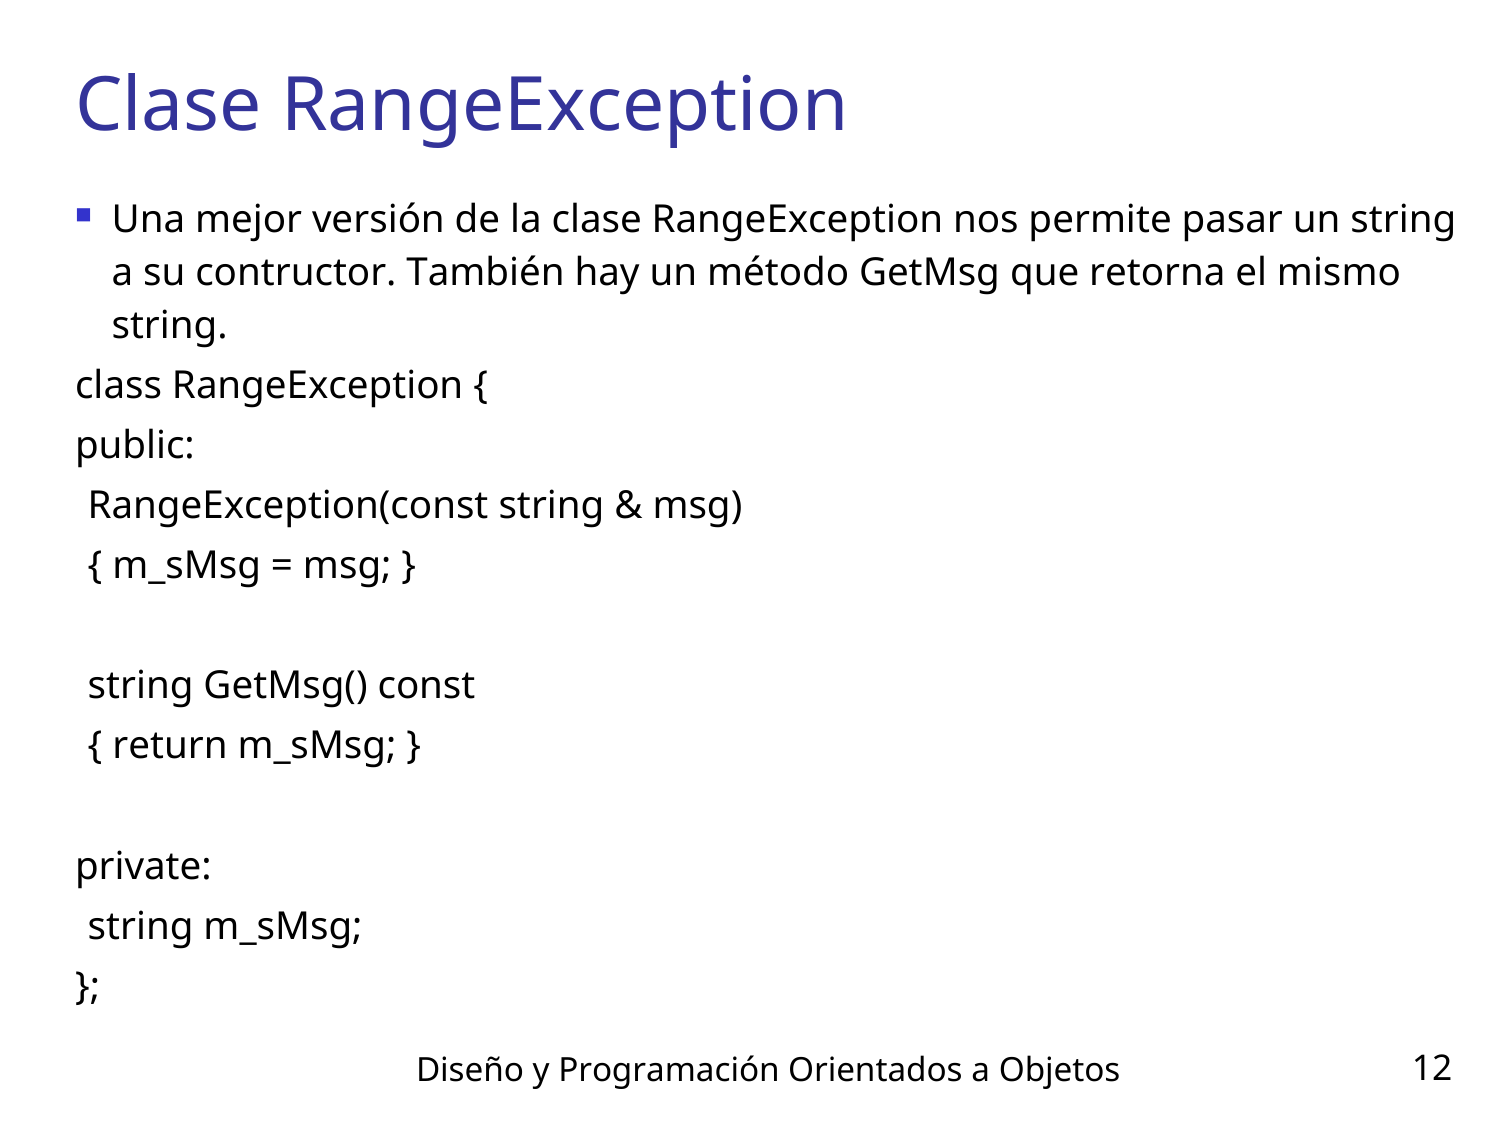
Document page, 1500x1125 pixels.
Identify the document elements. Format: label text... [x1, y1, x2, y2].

title Clase RangeException [75, 19, 1466, 183]
list Una mejor versión de la clase RangeException nos permite pasar un string a su contructor. También hay un método GetMsg que retorna el mismo string. class RangeException { public: RangeException(const string & msg)‏ { m_sMsg = msg; } string GetMsg() const { return m_sMsg; } private: string m_sMsg; }; [75, 191, 1463, 1013]
